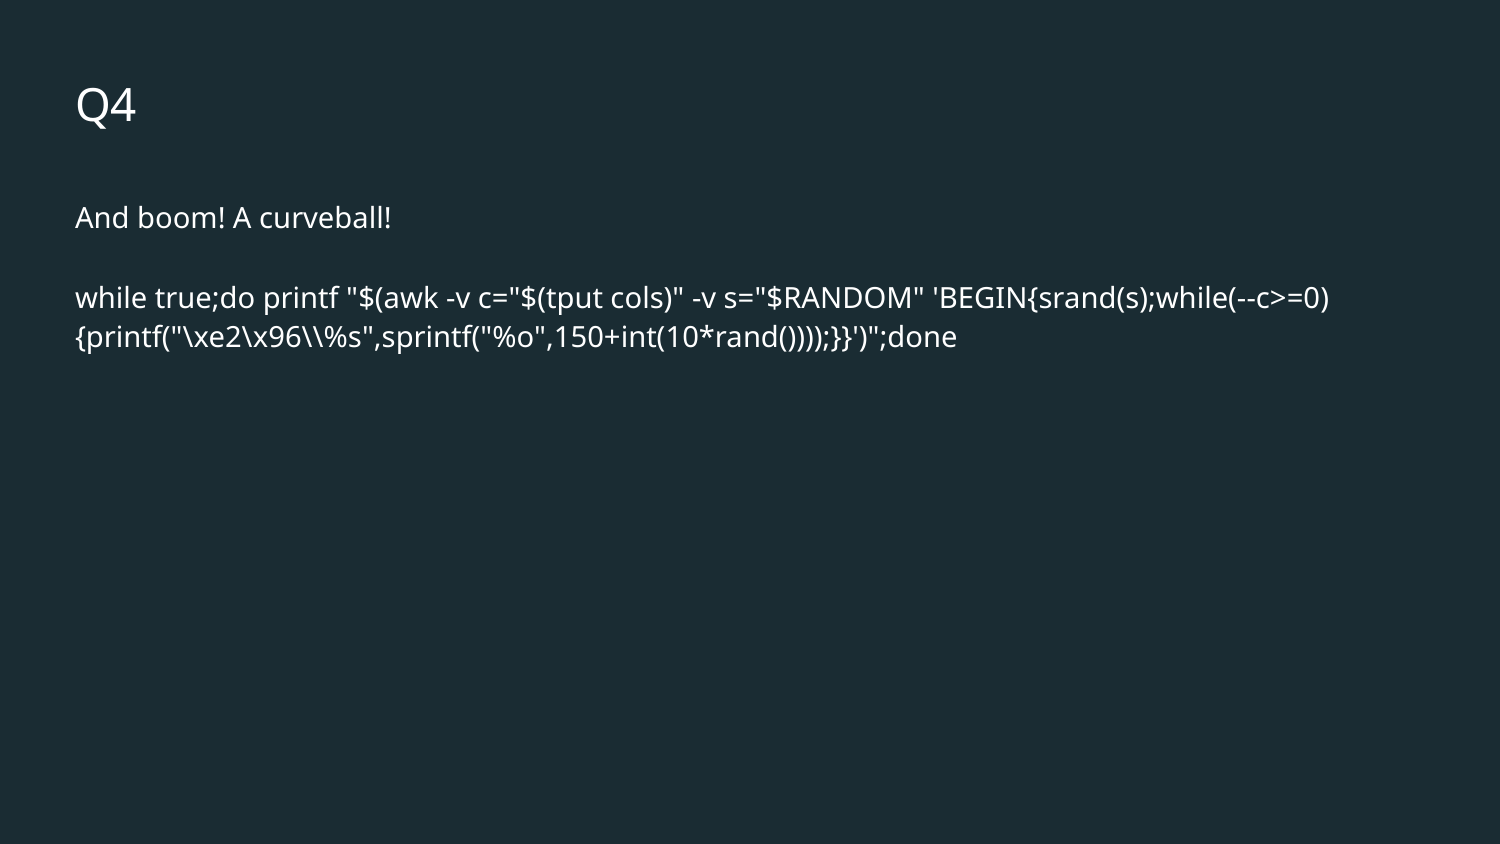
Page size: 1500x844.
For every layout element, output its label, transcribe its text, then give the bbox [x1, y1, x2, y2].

title Q4 [75, 33, 1425, 175]
list And boom! A curveball! while true;do printf "$(awk -v c="$(tput cols)" -v s="$RANDOM" 'BEGIN{srand(s);while(--c>=0){printf("\xe2\x96\\%s",sprintf("%o",150+int(10*rand())));}}')";done [75, 197, 1425, 687]
